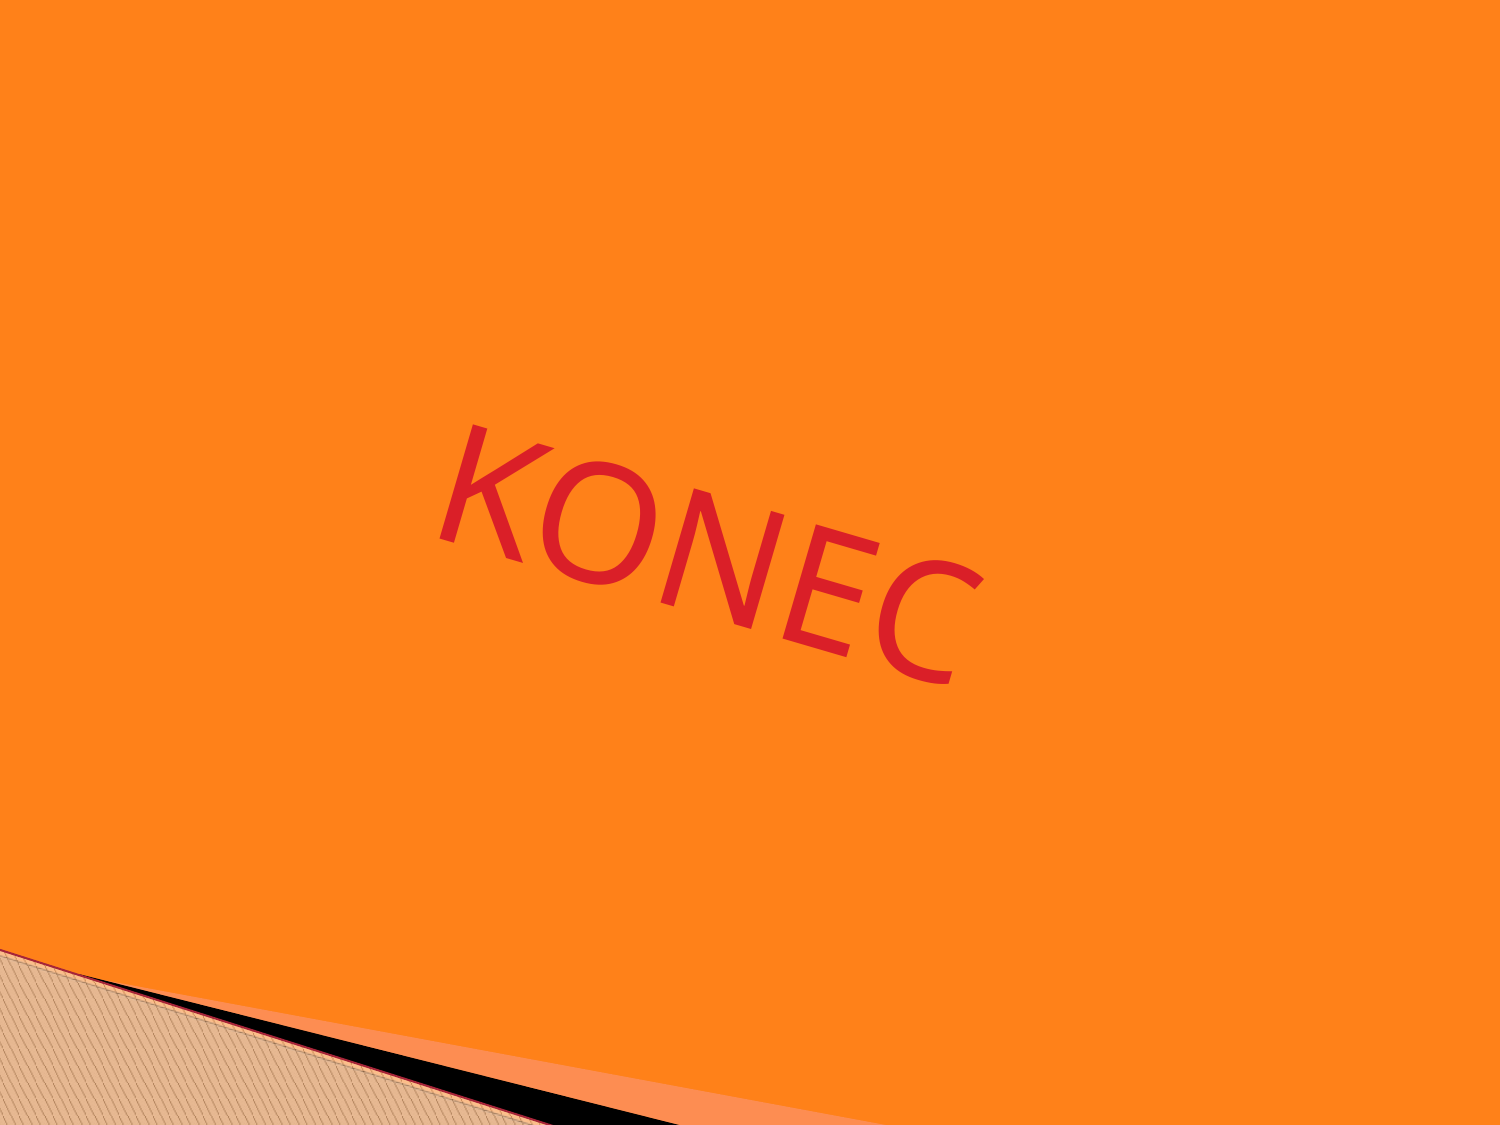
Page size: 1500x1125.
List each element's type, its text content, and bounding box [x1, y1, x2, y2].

text_box KONEC [399, 363, 1139, 769]
